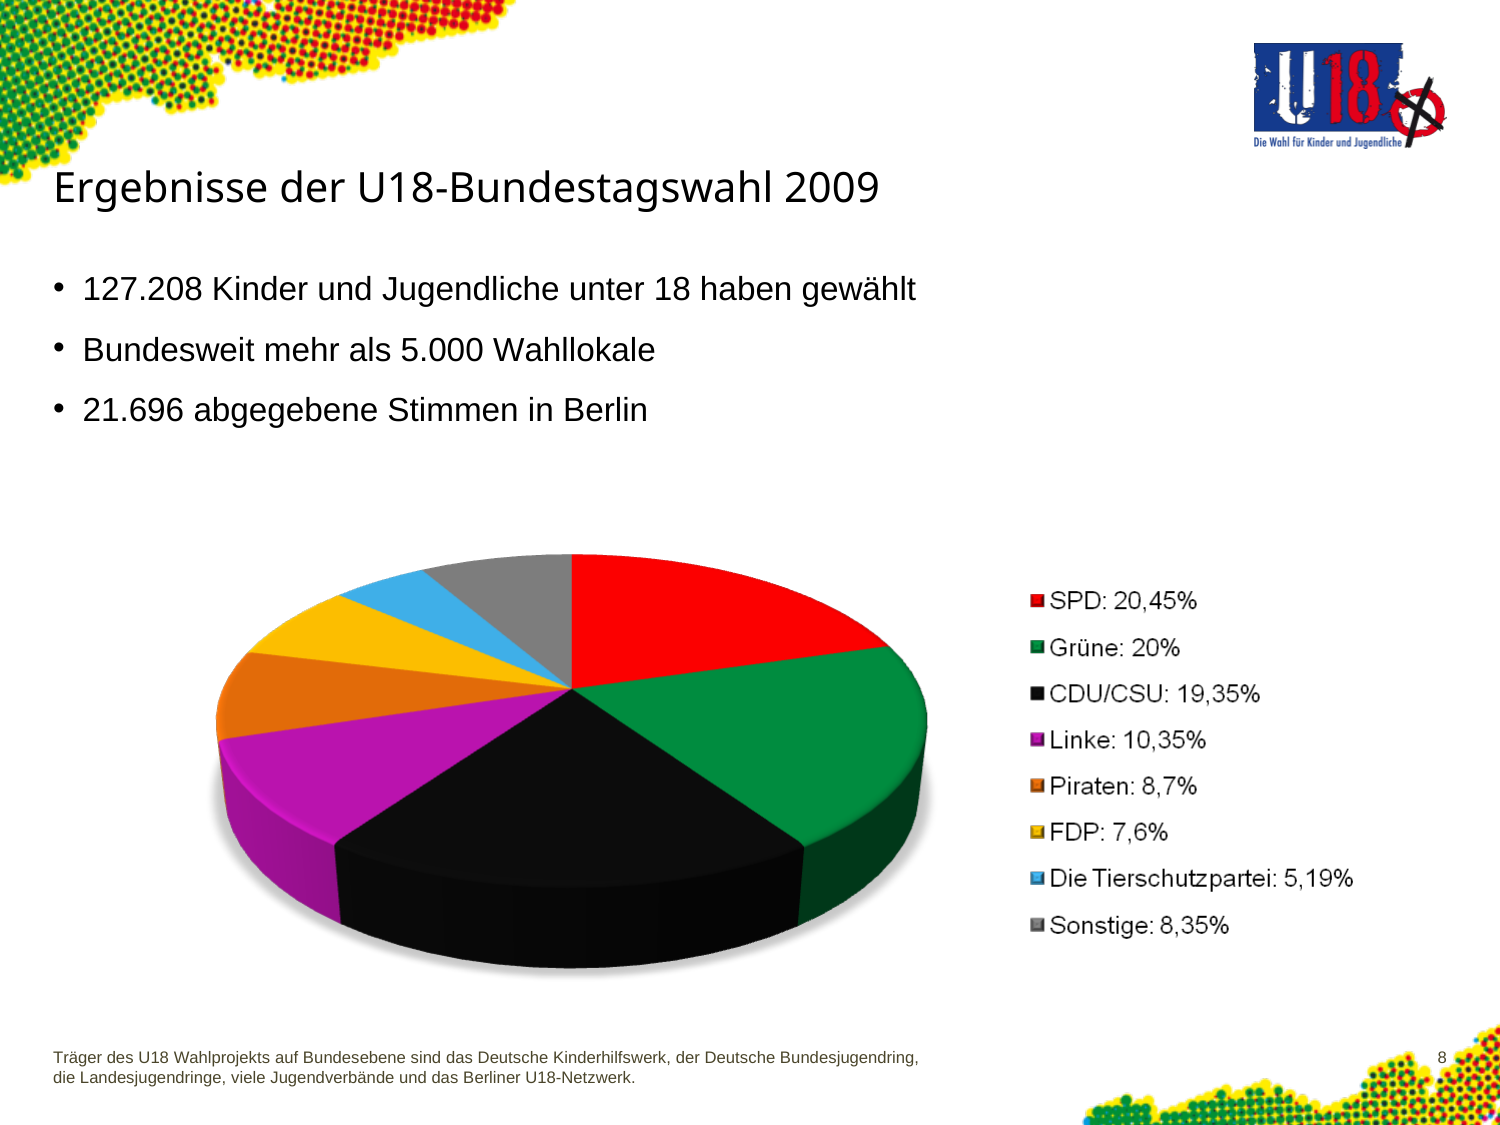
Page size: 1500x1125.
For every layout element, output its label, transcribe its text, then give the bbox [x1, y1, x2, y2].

picture [1254, 43, 1447, 149]
text_box [44, 518, 1456, 1020]
list 127.208 Kinder und Jugendliche unter 18 haben gewählt Bundesweit mehr als 5.000 Wahllokale 21.696 abgegebene Stimmen in Berlin [53, 267, 1447, 518]
text_box <Nummer> [1399, 1046, 1447, 1106]
text_box Träger des U18 Wahlprojekts auf Bundesebene sind das Deutsche Kinderhilfswerk, der Deutsche Bundesjugendring, die Landesjugendringe, viele Jugendverbände und das Berliner U18-Netzwerk. [53, 1046, 1105, 1106]
picture [990, 1006, 1500, 1125]
title Ergebnisse der U18-Bundestagswahl 2009 [53, 160, 1447, 244]
picture [0, 0, 538, 204]
